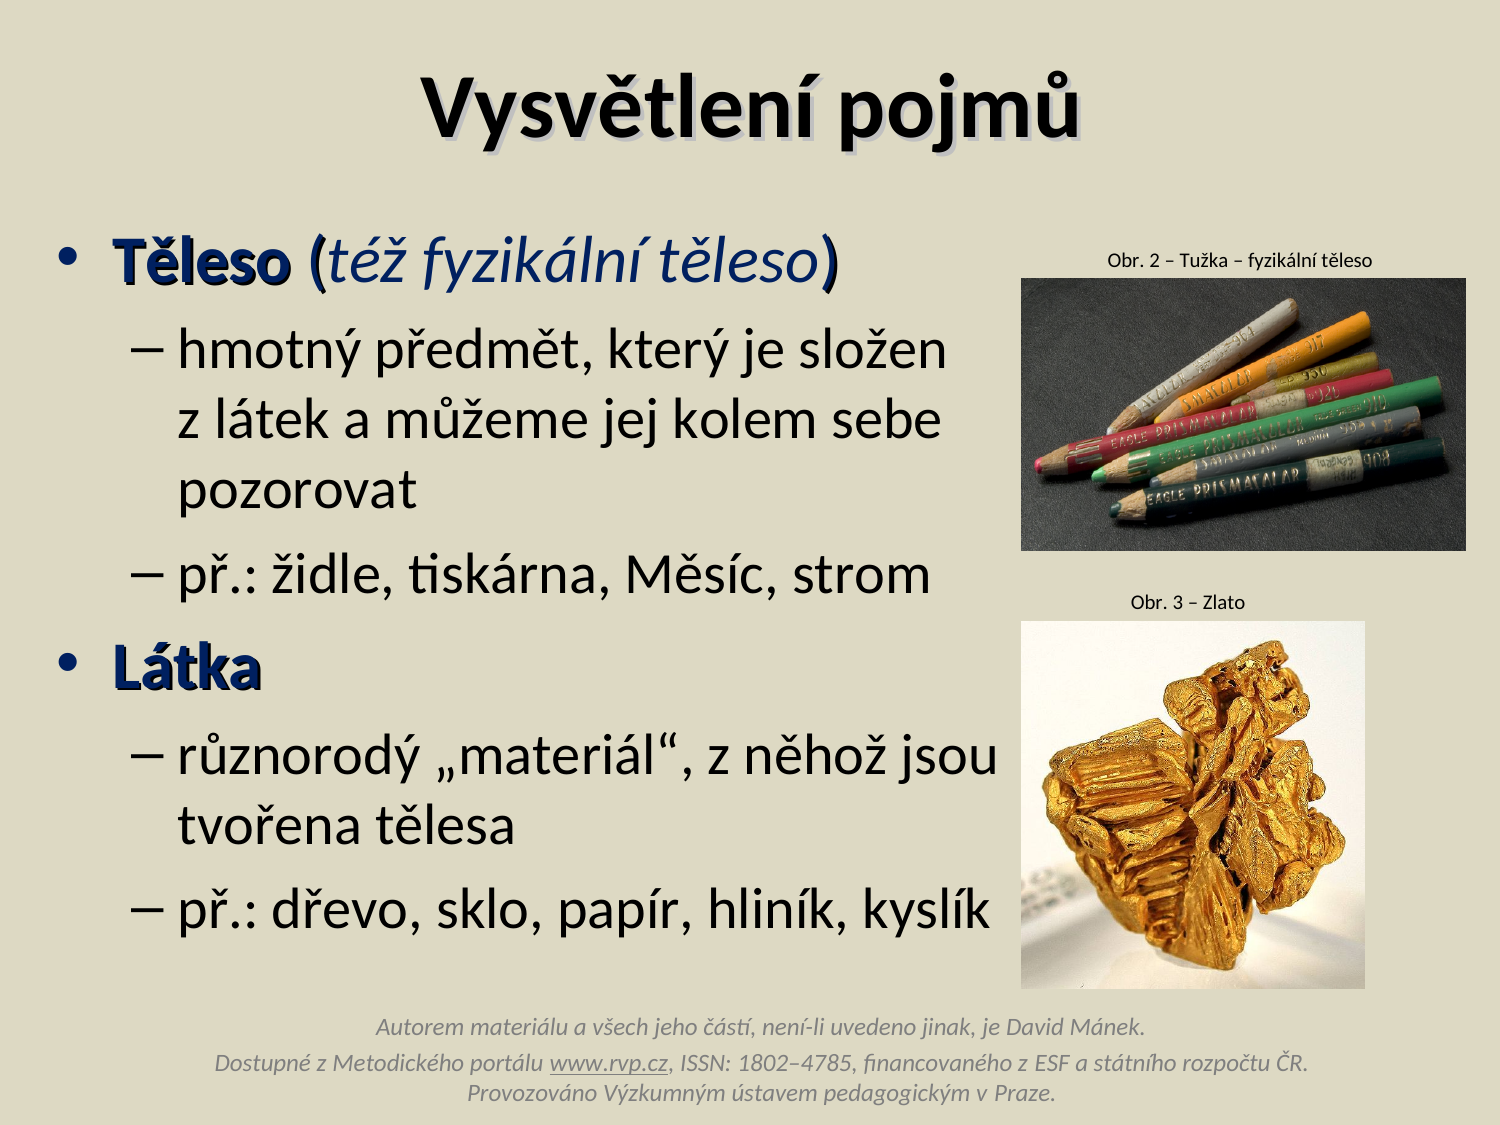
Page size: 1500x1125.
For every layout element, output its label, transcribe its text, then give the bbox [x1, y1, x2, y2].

picture [1021, 621, 1365, 989]
list Těleso (též fyzikální těleso) hmotný předmět, který je složen z látek a můžeme jej kolem sebe pozorovat př.: židle, tiskárna, Měsíc, strom Látka různorodý „materiál“, z něhož jsou tvořena tělesa př.: dřevo, sklo, papír, hliník, kyslík [41, 208, 1022, 988]
text_box Autorem materiálu a všech jeho částí, není-li uvedeno jinak, je David Mánek. Dostupné z Metodického portálu www.rvp.cz, ISSN: 1802–4785, financovaného z ESF a státního rozpočtu ČR. Provozováno Výzkumným ústavem pedagogickým v Praze. [159, 1003, 1365, 1094]
picture [1021, 278, 1466, 551]
title Vysvětlení pojmů [76, 30, 1427, 171]
text_box Obr. 3 – Zlato [1116, 581, 1282, 621]
text_box Obr. 2 – Tužka – fyzikální těleso [1009, 238, 1471, 279]
